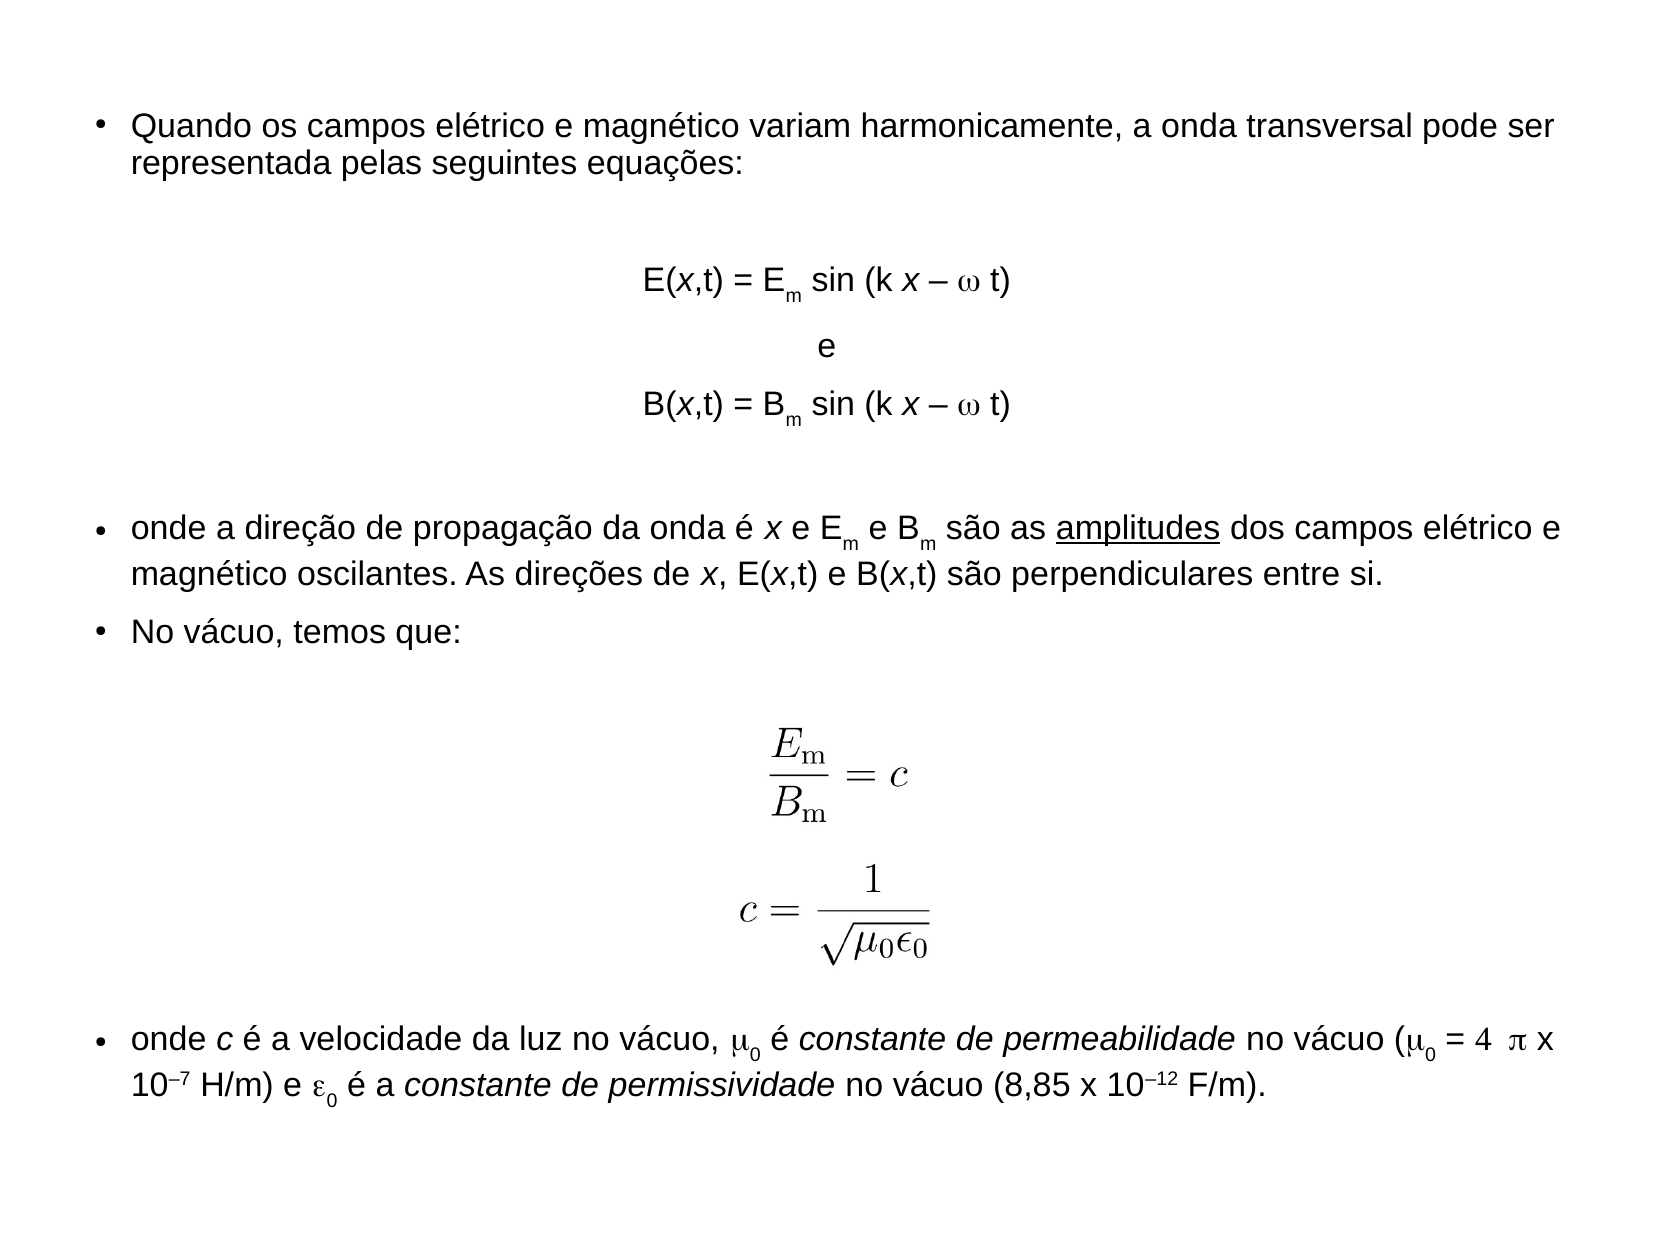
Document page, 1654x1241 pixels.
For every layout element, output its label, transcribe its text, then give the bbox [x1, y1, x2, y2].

picture [708, 711, 960, 974]
list Quando os campos elétrico e magnético variam harmonicamente, a onda transversal pode ser representada pelas seguintes equações: E(x,t) = Em sin (k x – w t) e B(x,t) = Bm sin (k x – w t) onde a direção de propagação da onda é x e Em e Bm são as amplitudes dos campos elétrico e magnético oscilantes. As direções de x, E(x,t) e B(x,t) são perpendiculares entre si. No vácuo, temos que: onde c é a velocidade da luz no vácuo, m0 é constante de permeabilidade no vácuo (m0 = 4 p x 10–7 H/m) e e0 é a constante de permissividade no vácuo (8,85 x 10–12 F/m). [82, 106, 1571, 1134]
